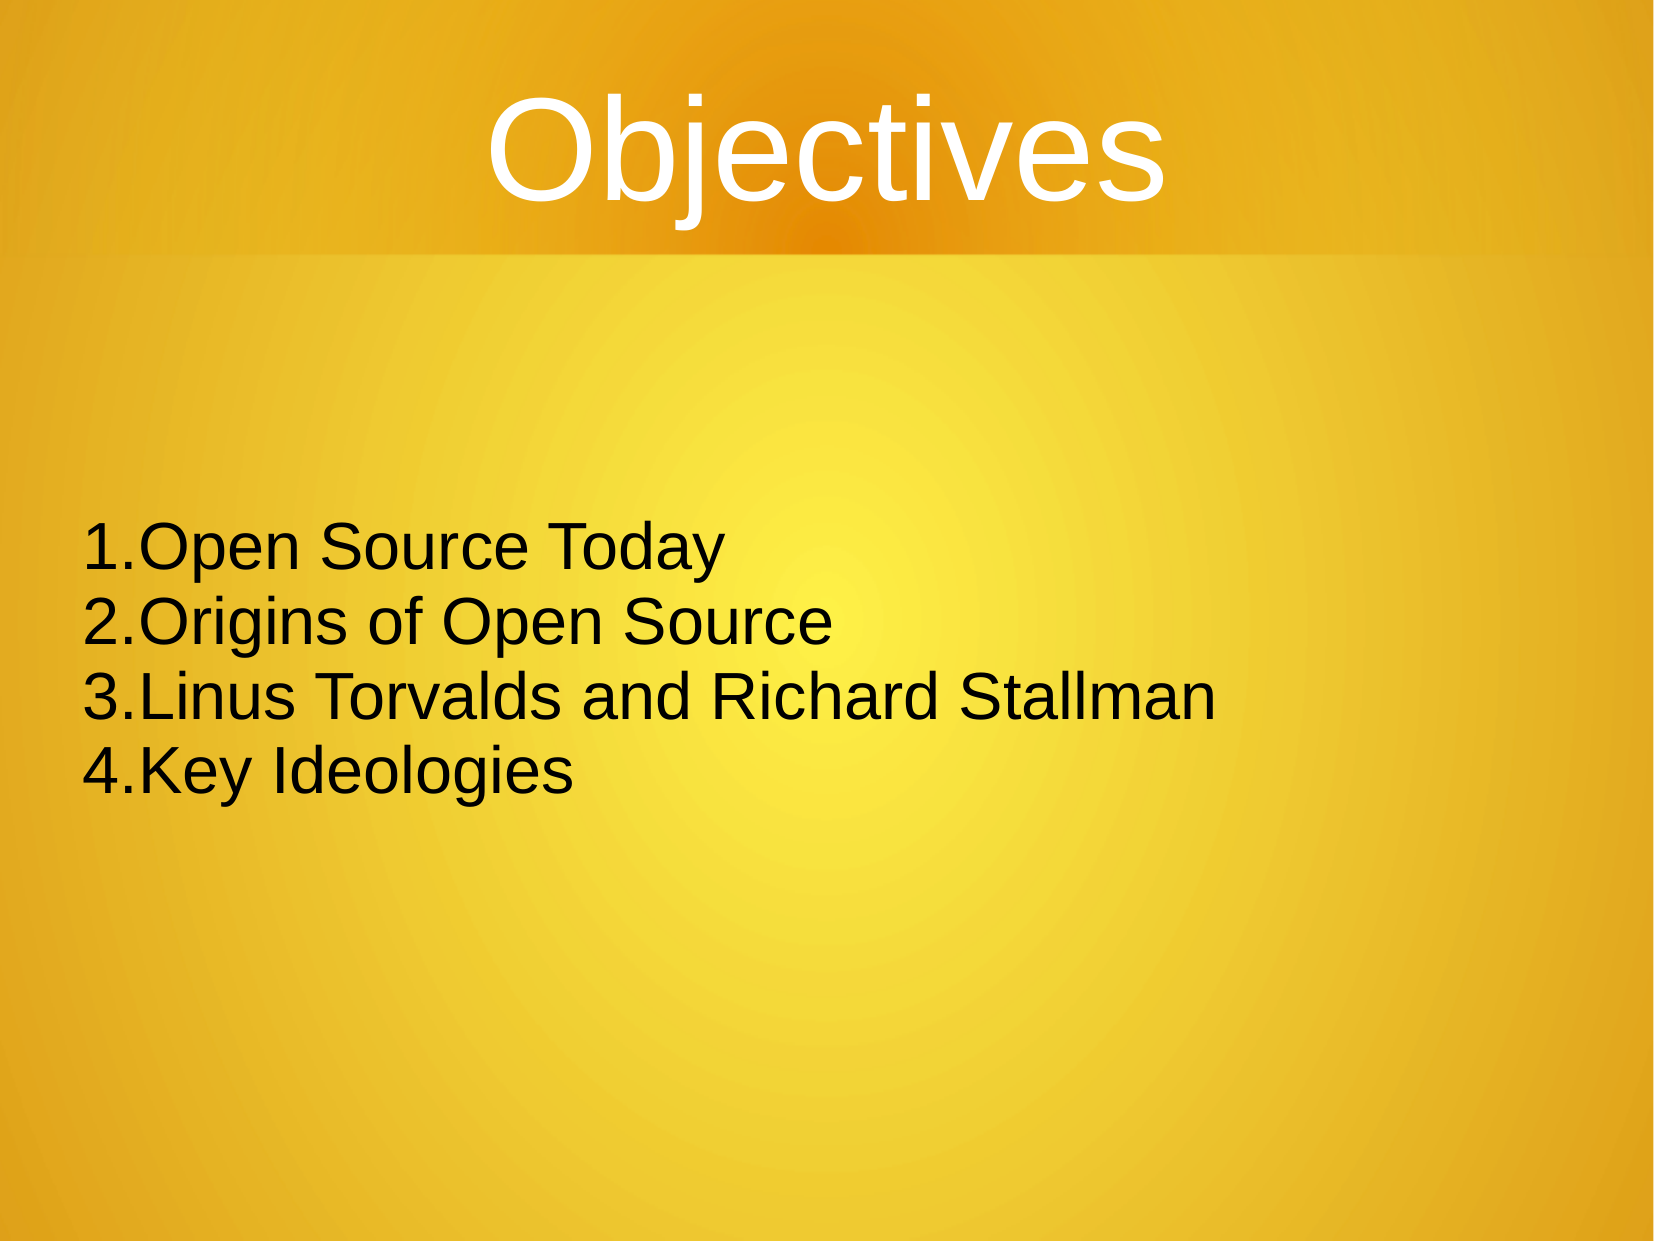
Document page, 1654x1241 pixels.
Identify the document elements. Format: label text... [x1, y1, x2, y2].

picture [0, 0, 1654, 1241]
title Objectives [82, 47, 1571, 252]
subtitle Open Source Today Origins of Open Source Linus Torvalds and Richard Stallman Key Ideologies [82, 299, 1571, 1019]
